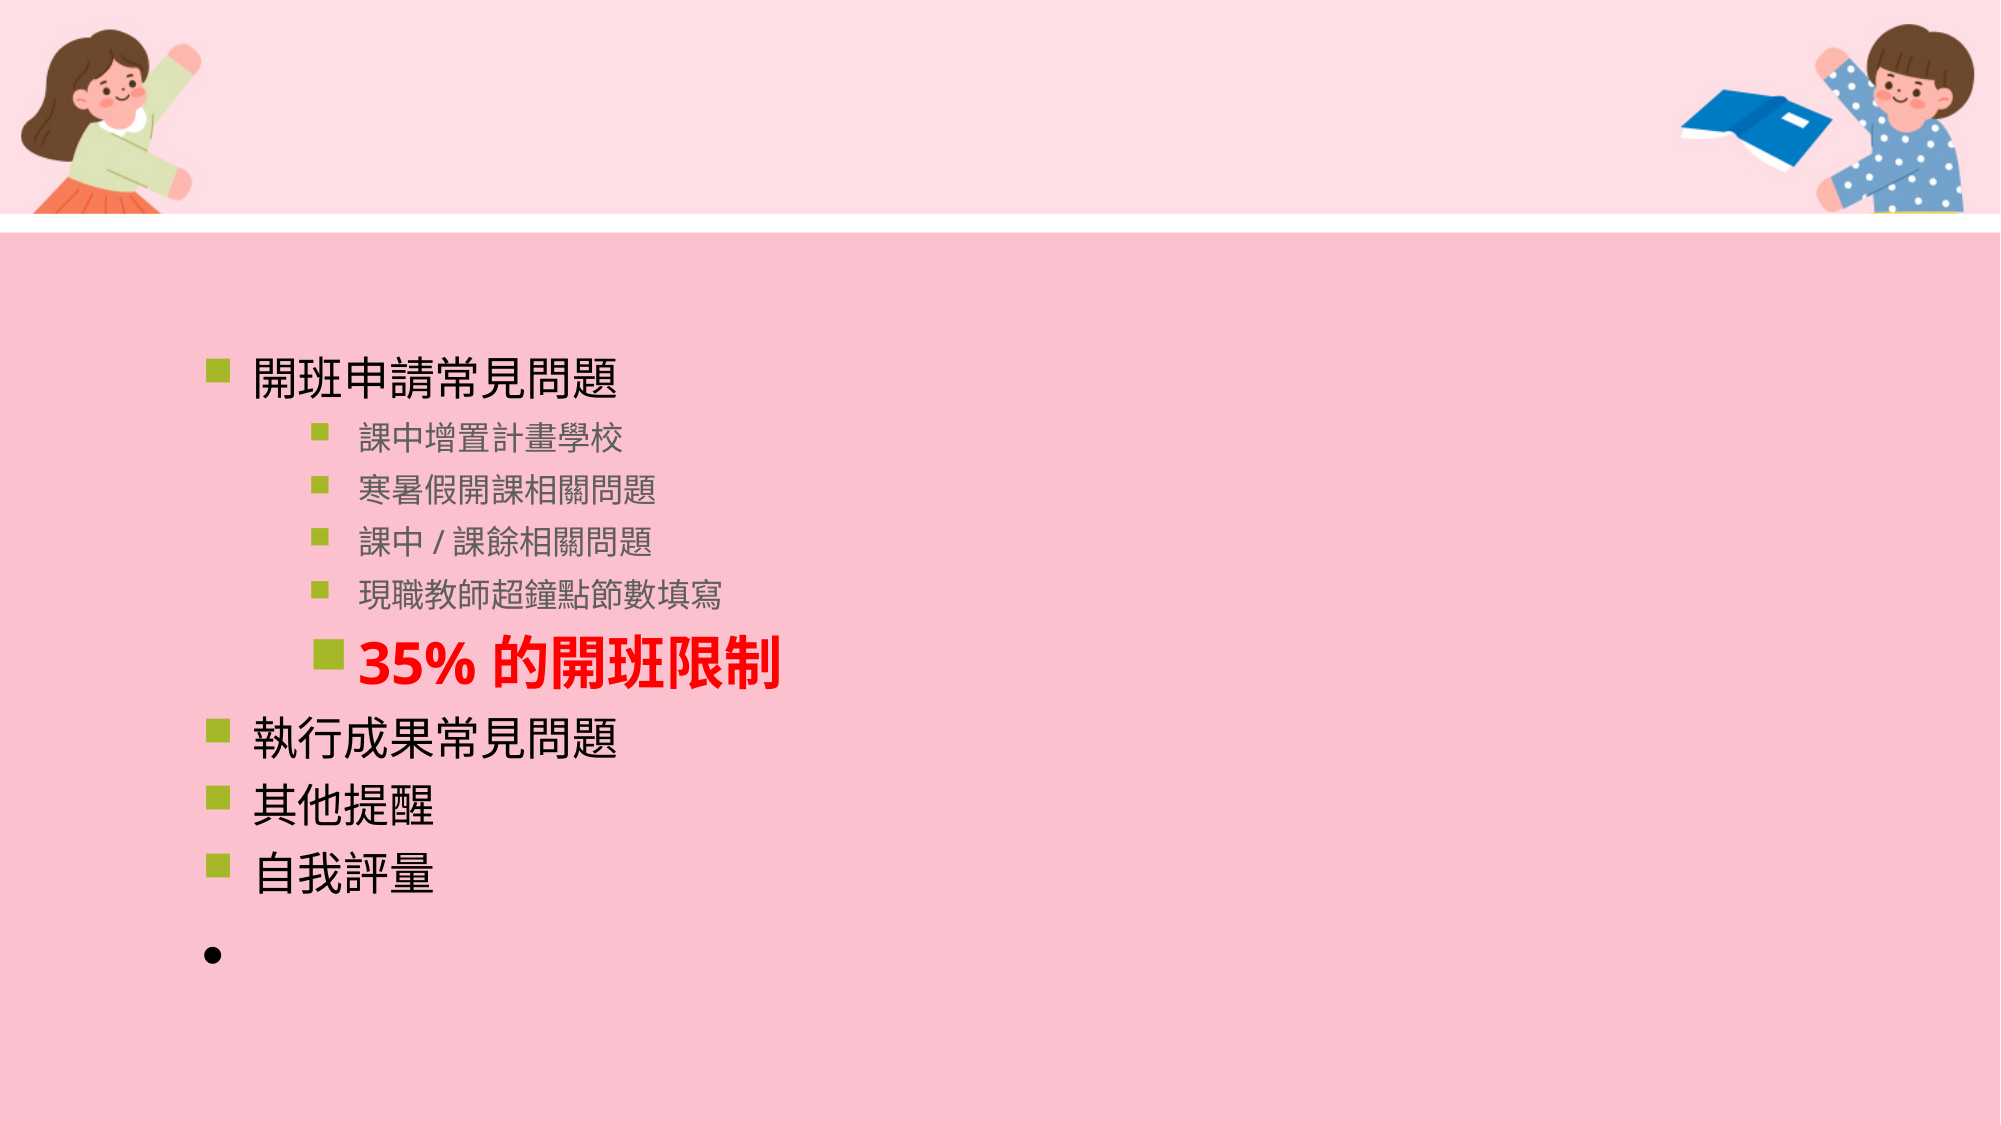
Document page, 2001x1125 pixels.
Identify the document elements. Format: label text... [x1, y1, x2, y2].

subtitle 開班申請常見問題 課中增置計畫學校 寒暑假開課相關問題 課中/課餘相關問題 現職教師超鐘點節數填寫 35%的開班限制 執行成果常見問題 其他提醒 自我評量 [186, 341, 1968, 1031]
